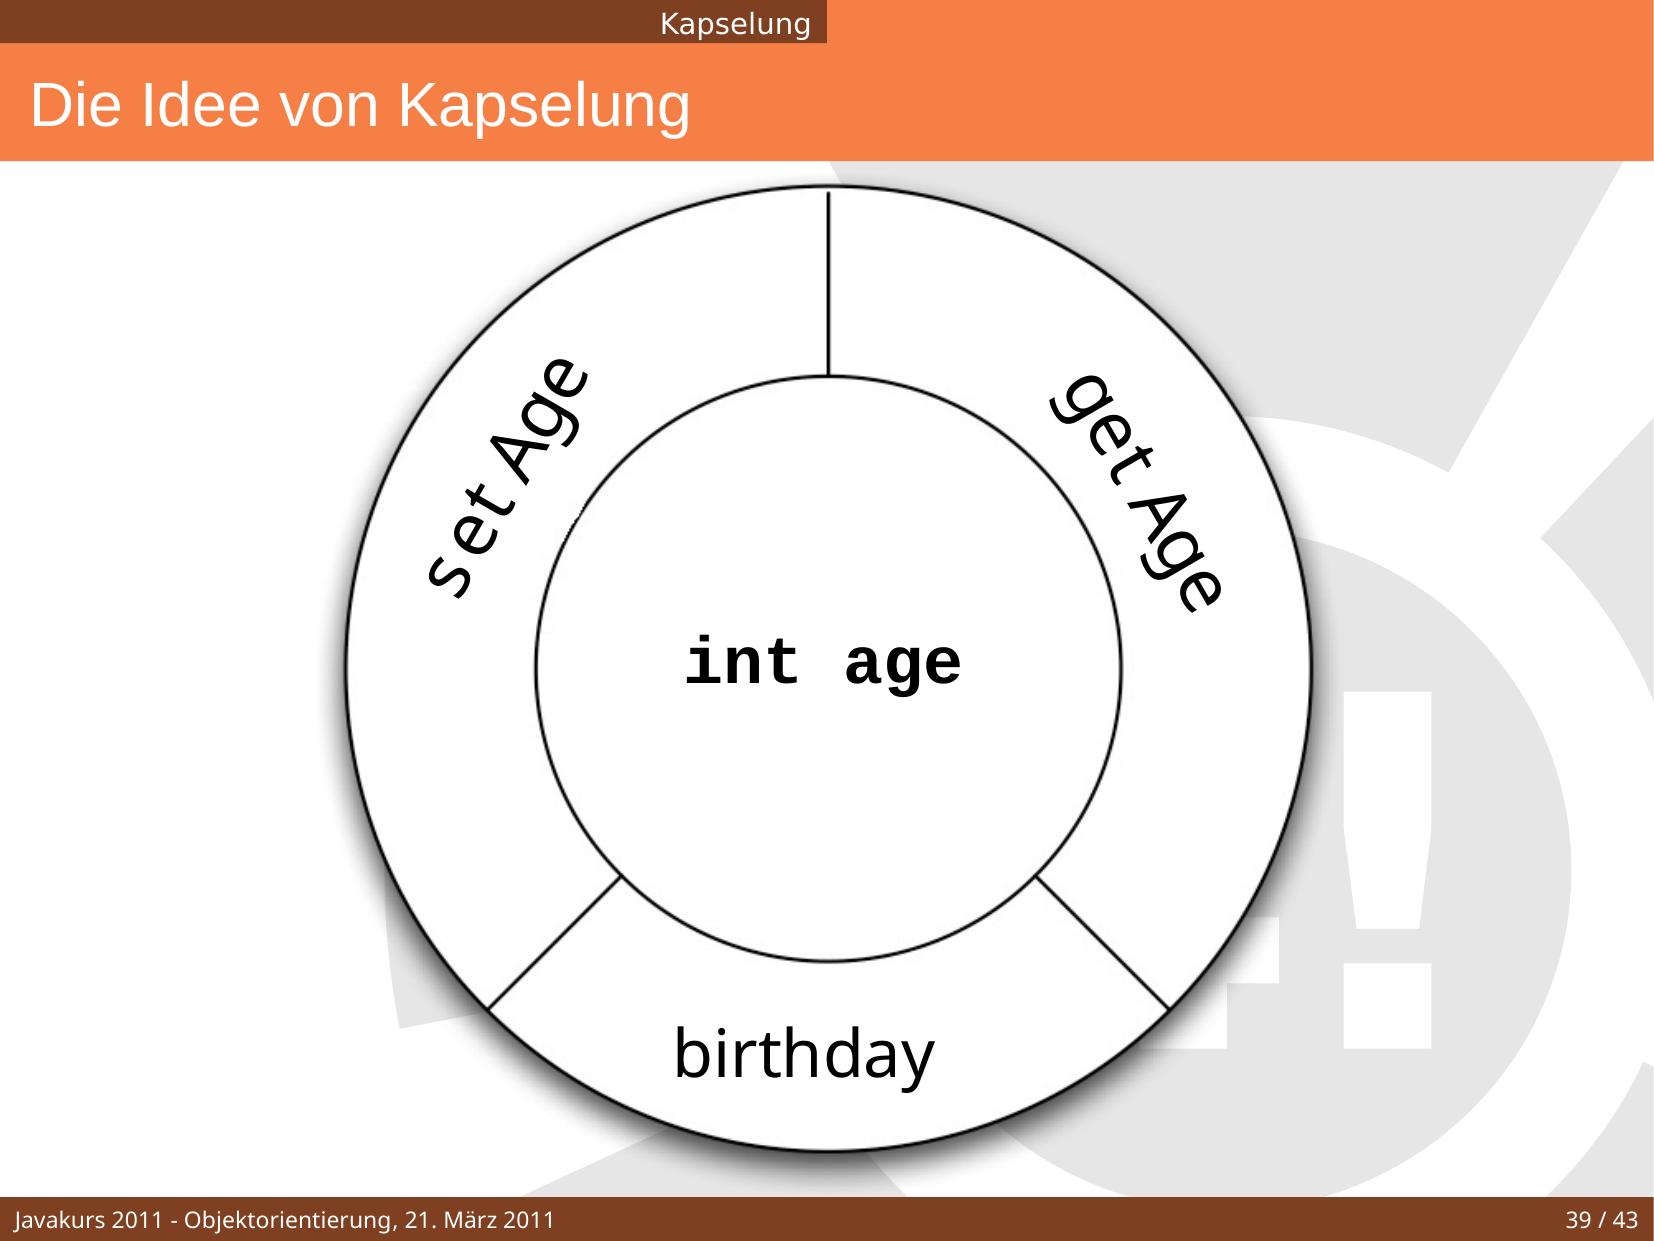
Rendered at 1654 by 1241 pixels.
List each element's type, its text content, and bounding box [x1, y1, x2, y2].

text_box s [389, 538, 486, 611]
text_box Kapselung [29, 0, 827, 50]
text_box g [479, 370, 583, 454]
text_box g [1138, 502, 1241, 587]
text_box e [502, 334, 603, 415]
text_box t [1093, 424, 1188, 494]
text_box birthday [672, 1006, 954, 1090]
text_box g [1047, 346, 1151, 430]
title Die Idee von Kapselung [29, 67, 1595, 143]
text_box A [456, 407, 561, 493]
picture [304, 159, 1350, 1205]
text_box e [1070, 385, 1171, 466]
text_box t [434, 462, 529, 533]
text_box A [1115, 463, 1220, 550]
text_box e [1161, 541, 1262, 623]
text_box e [411, 491, 513, 572]
text_box int age [683, 627, 964, 704]
